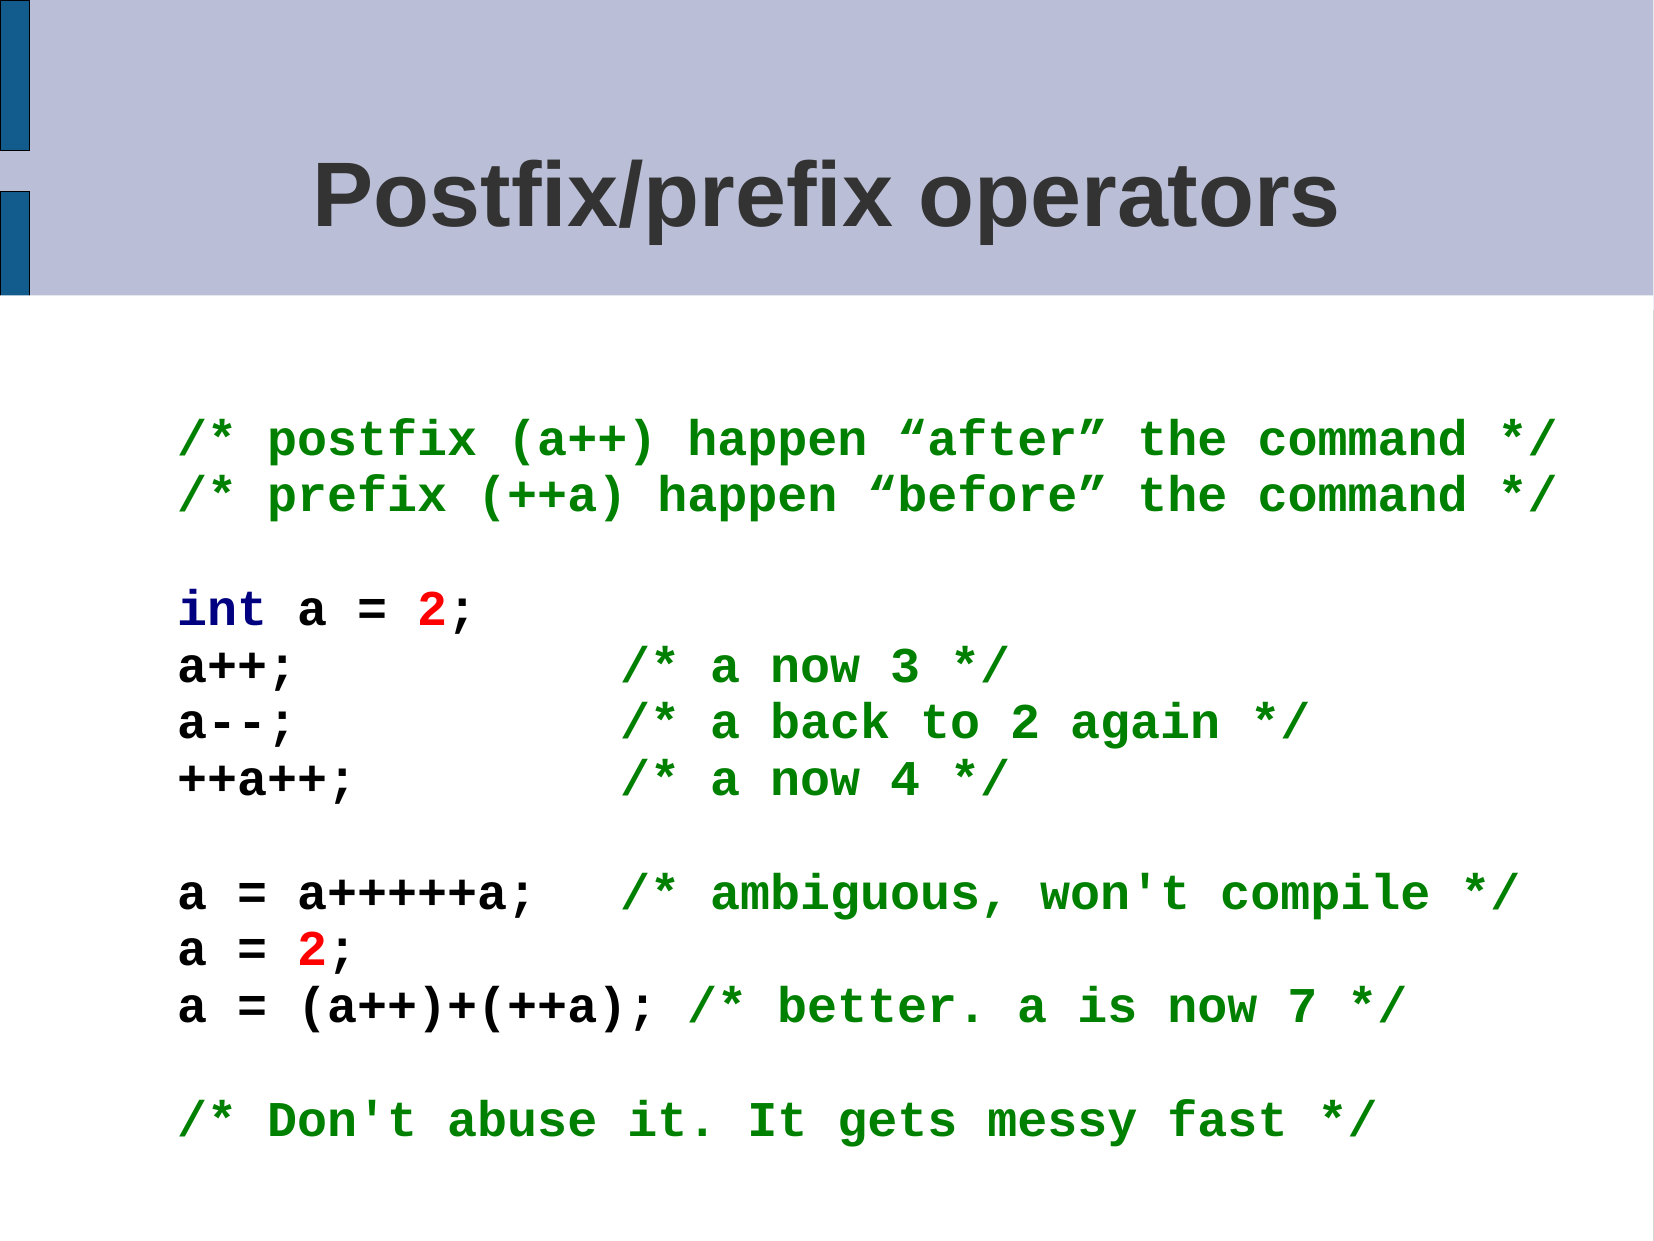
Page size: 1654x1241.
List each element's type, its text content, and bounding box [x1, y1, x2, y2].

title Postfix/prefix operators [121, 91, 1534, 295]
text_box /* postfix (a++) happen “after” the command */ /* prefix (++a) happen “before” the command */ int a = 2; a++; /* a now 3 */ a--; /* a back to 2 again */ ++a++; /* a now 4 */ a = a+++++a; /* ambiguous, won't compile */ a = 2; a = (a++)+(++a); /* better. a is now 7 */ /* Don't abuse it. It gets messy fast */ [0, 295, 1654, 1241]
